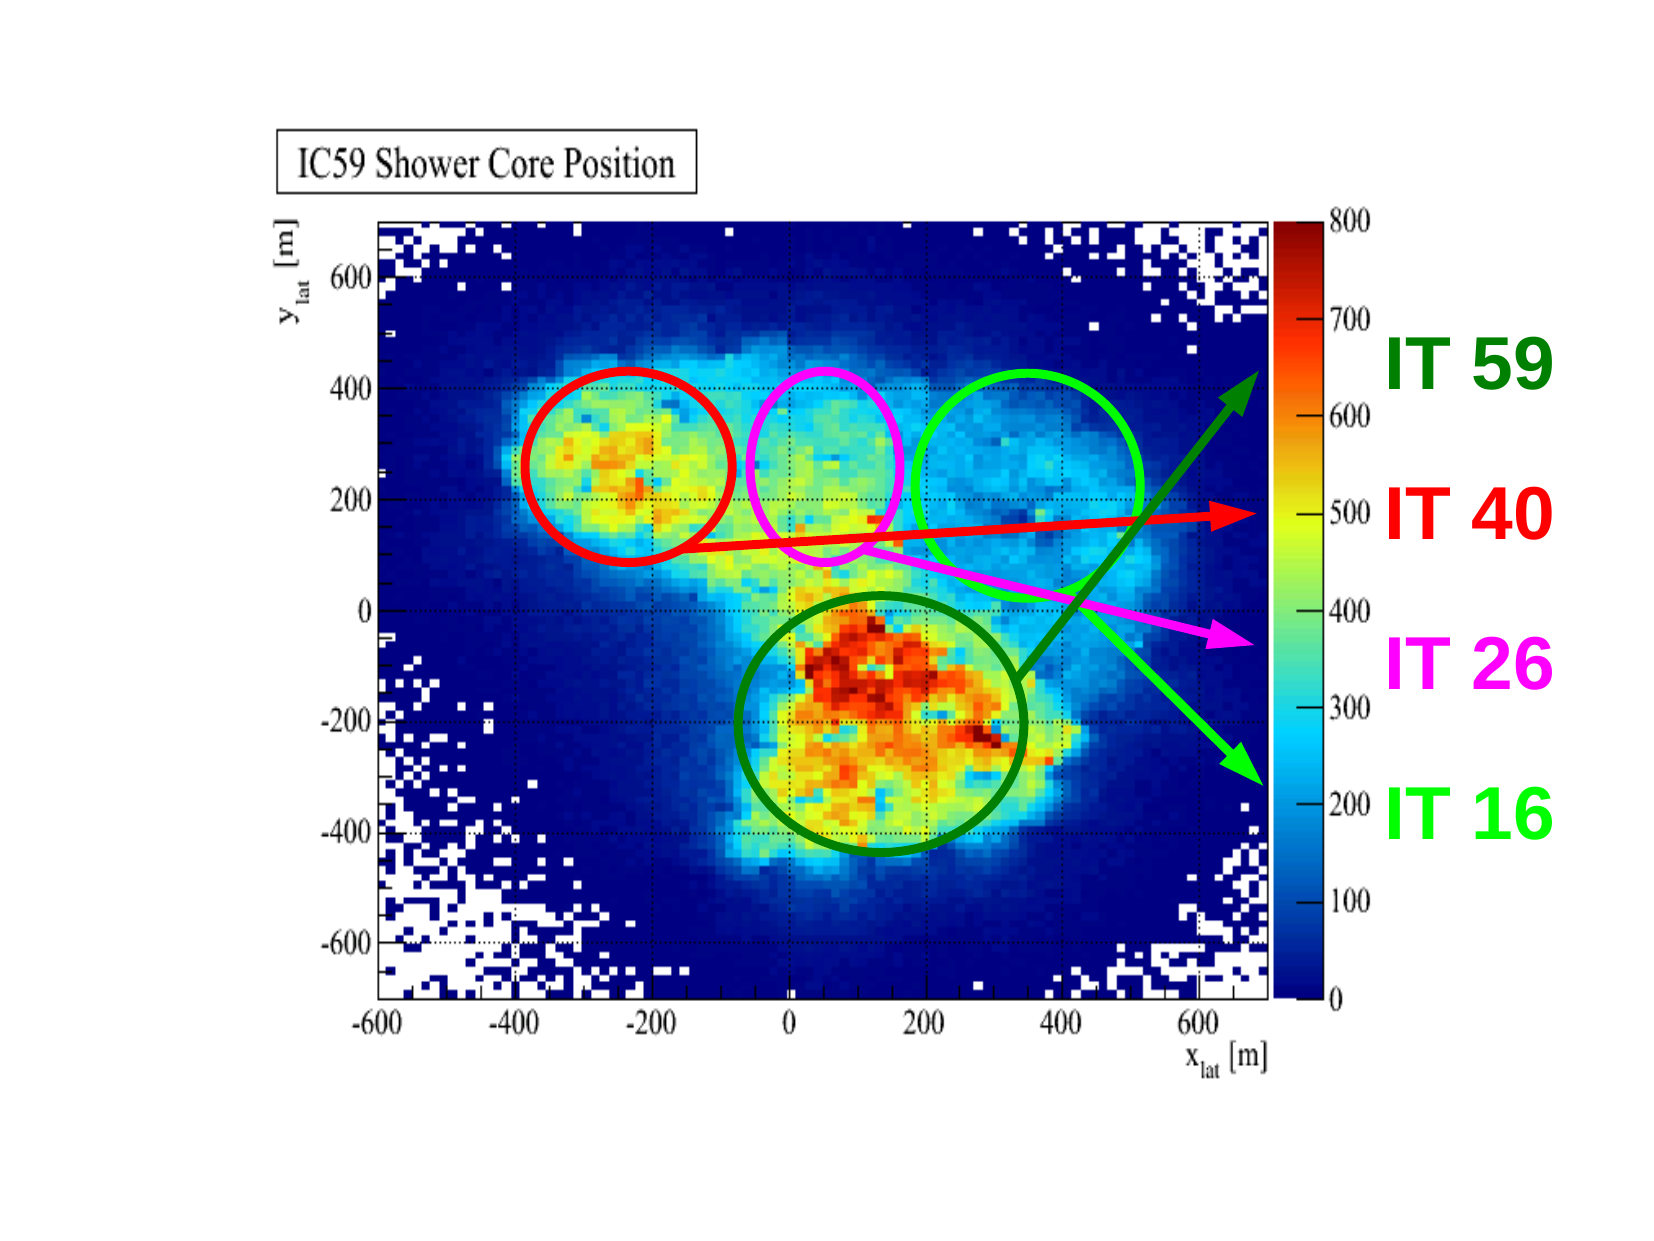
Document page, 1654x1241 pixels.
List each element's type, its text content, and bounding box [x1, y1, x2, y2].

picture [257, 117, 1393, 1108]
text_box IT 26 [1369, 613, 1571, 713]
text_box IT 40 [1369, 463, 1571, 563]
text_box IT 59 [1369, 313, 1571, 413]
text_box IT 16 [1369, 763, 1571, 863]
